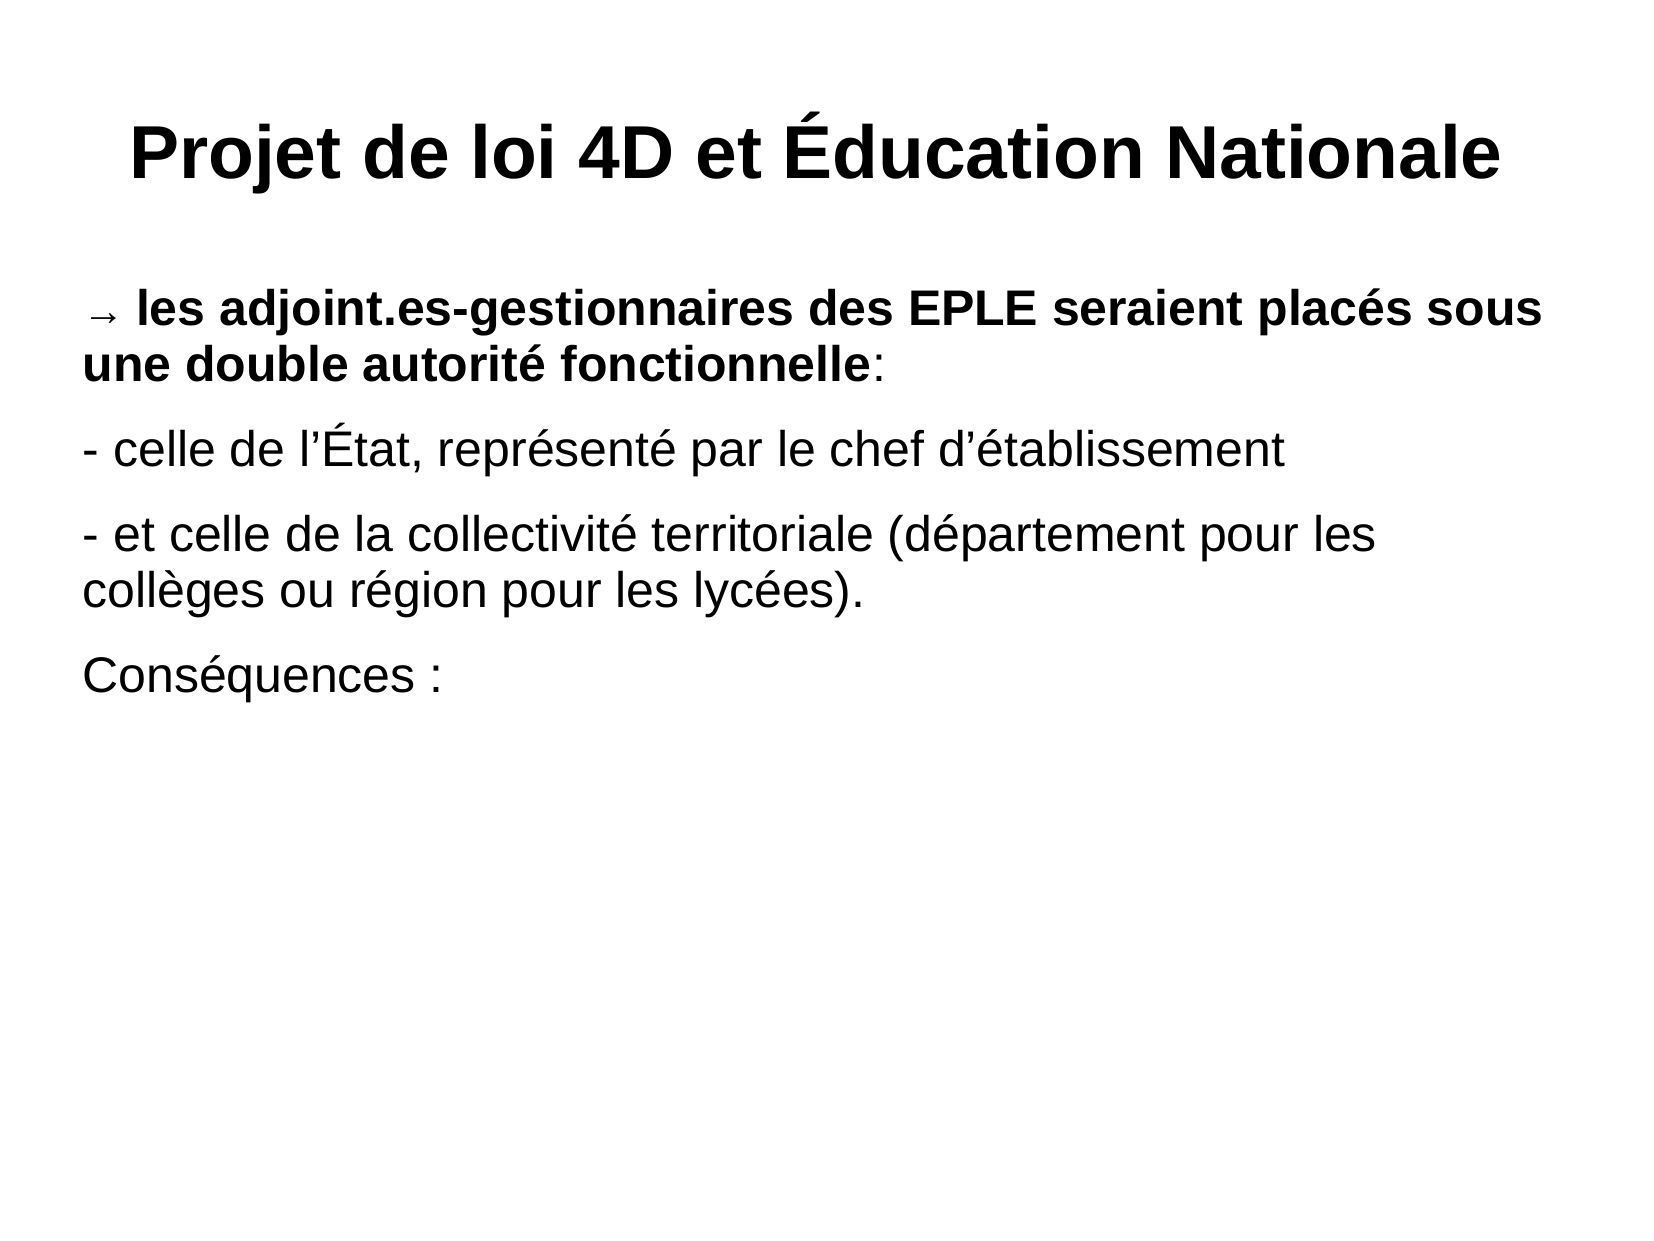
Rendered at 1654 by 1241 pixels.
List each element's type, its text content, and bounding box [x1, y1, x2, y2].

title Projet de loi 4D et Éducation Nationale [82, 49, 1571, 257]
list → les adjoint.es-gestionnaires des EPLE seraient placés sous une double autorité fonctionnelle: - celle de l’État, représenté par le chef d’établissement - et celle de la collectivité territoriale (département pour les collèges ou région pour les lycées). Conséquences : [82, 279, 1571, 1099]
